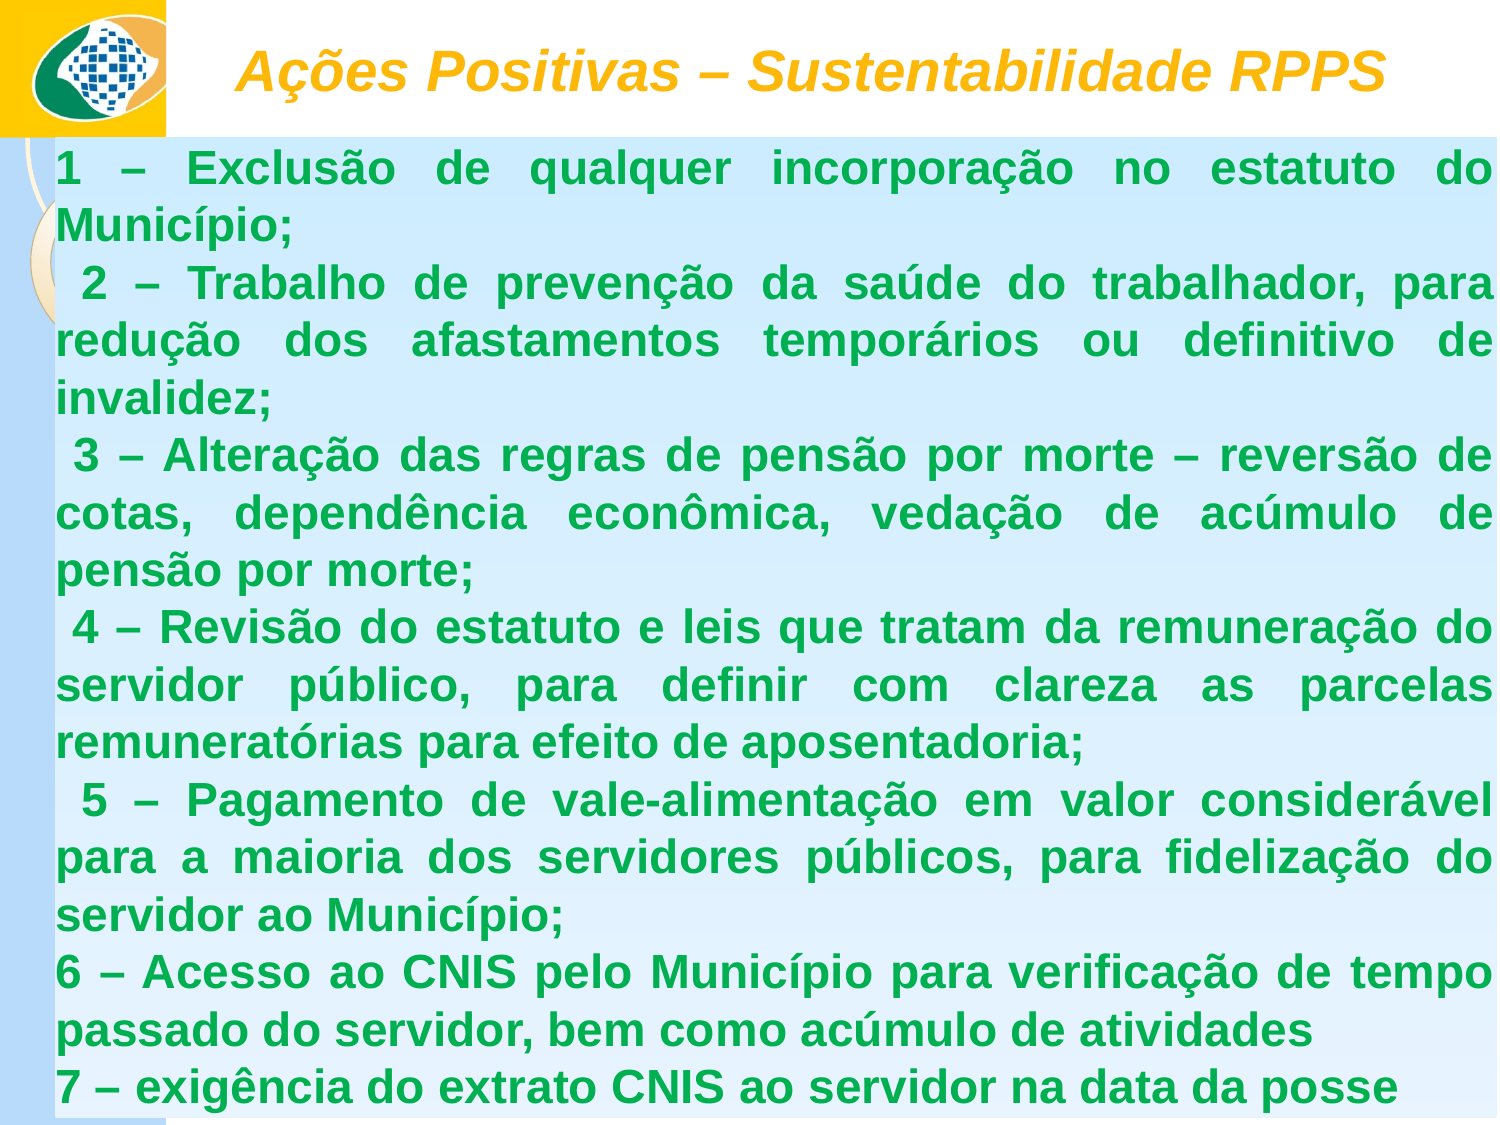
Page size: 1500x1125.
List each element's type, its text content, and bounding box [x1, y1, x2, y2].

text_box Ações Positivas – Sustentabilidade RPPS [123, 0, 1500, 138]
text_box 1 – Exclusão de qualquer incorporação no estatuto do Município; 2 – Trabalho de prevenção da saúde do trabalhador, para redução dos afastamentos temporários ou definitivo de invalidez; 3 – Alteração das regras de pensão por morte – reversão de cotas, dependência econômica, vedação de acúmulo de pensão por morte; 4 – Revisão do estatuto e leis que tratam da remuneração do servidor público, para definir com clareza as parcelas remuneratórias para efeito de aposentadoria; 5 – Pagamento de vale-alimentação em valor considerável para a maioria dos servidores públicos, para fidelização do servidor ao Município; 6 – Acesso ao CNIS pelo Município para verificação de tempo passado do servidor, bem como acúmulo de atividades 7 – exigência do extrato CNIS ao servidor na data da posse [55, 137, 1497, 1118]
picture [24, 12, 123, 125]
